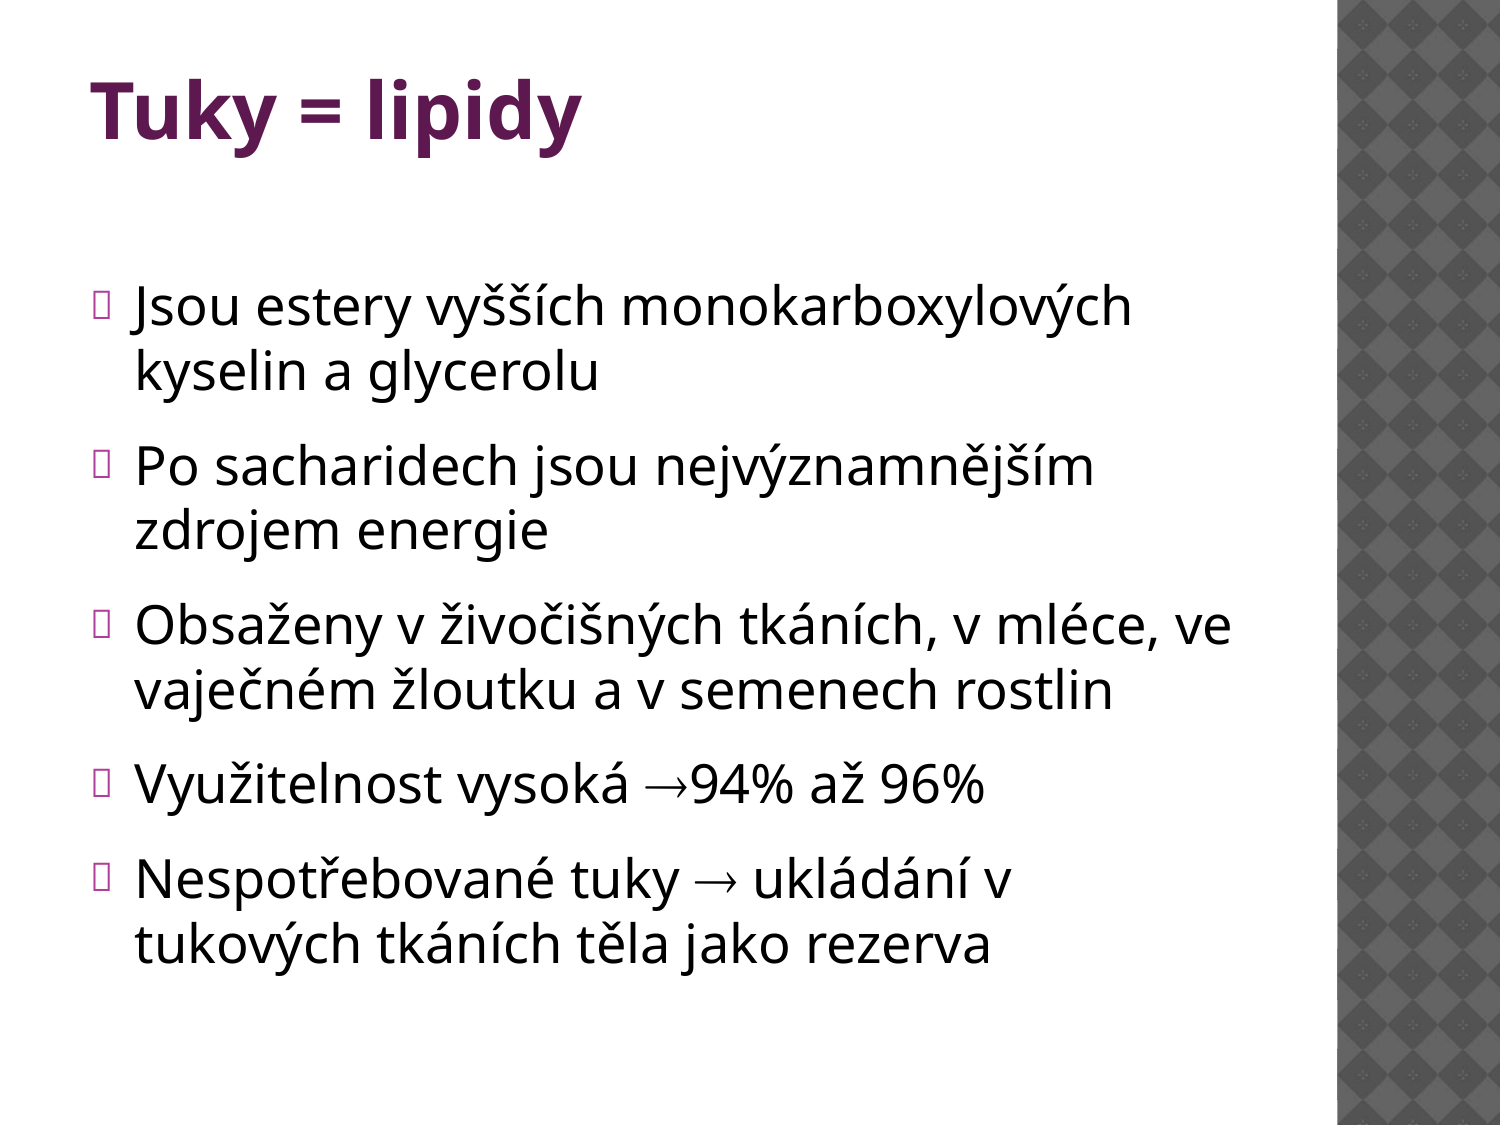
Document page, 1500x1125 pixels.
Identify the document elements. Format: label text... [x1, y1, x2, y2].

picture [1337, 0, 1500, 1125]
list Jsou estery vyšších monokarboxylových kyselin a glycerolu Po sacharidech jsou nejvýznamnějším zdrojem energie Obsaženy v živočišných tkáních, v mléce, ve vaječném žloutku a v semenech rostlin Využitelnost vysoká 94% až 96% Nespotřebované tuky  ukládání v tukových tkáních těla jako rezerva [75, 264, 1263, 1059]
title Tuky = lipidy [75, 52, 1263, 240]
